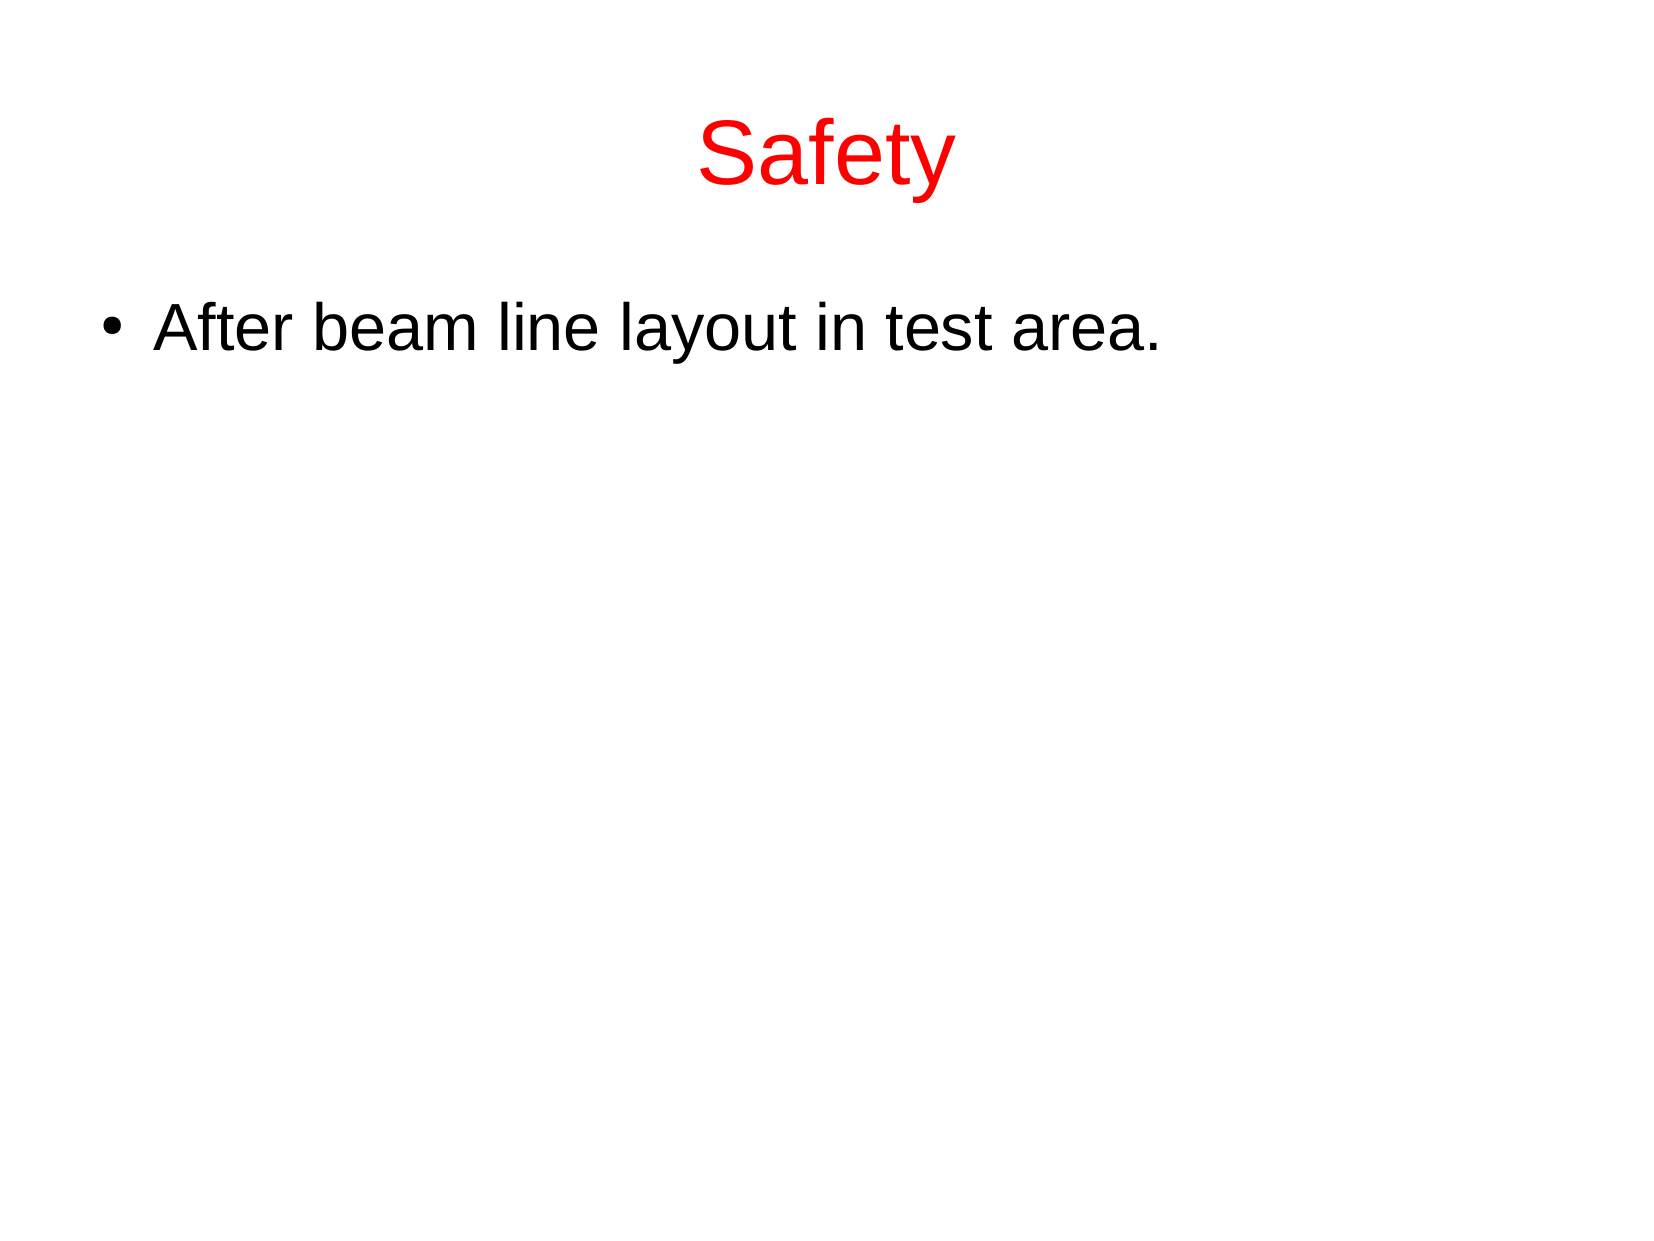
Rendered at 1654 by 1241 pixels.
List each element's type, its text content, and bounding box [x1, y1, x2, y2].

list After beam line layout in test area. [82, 290, 1571, 1094]
title Safety [82, 56, 1571, 250]
